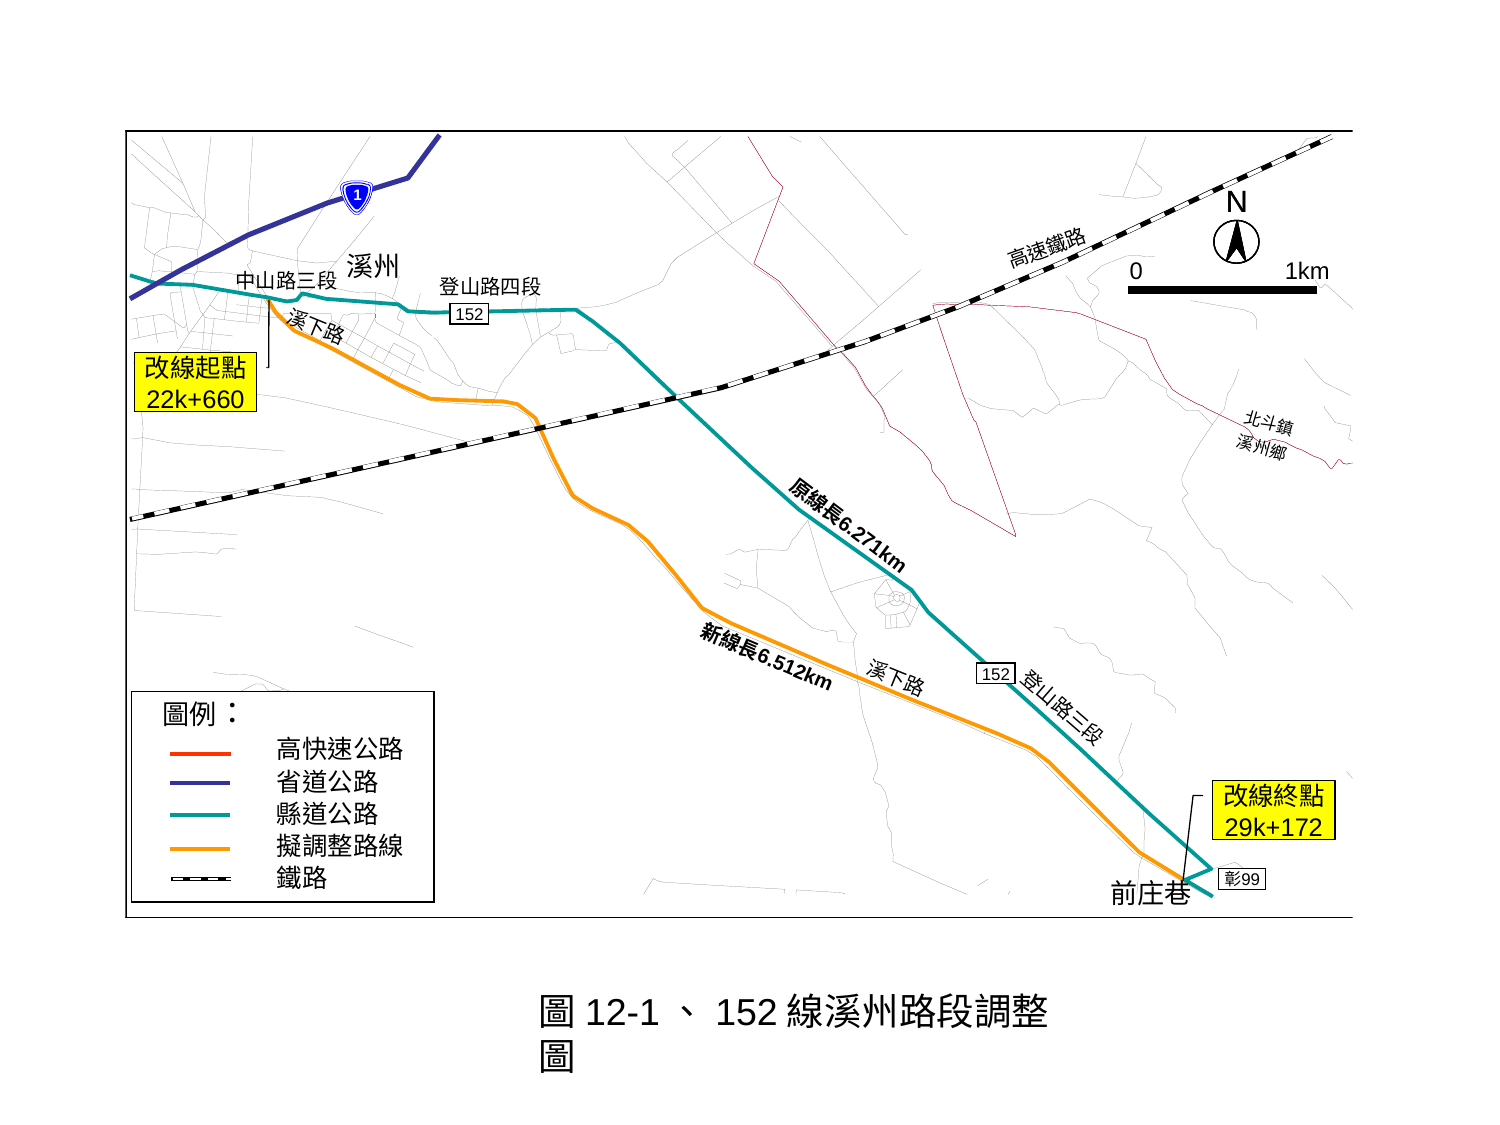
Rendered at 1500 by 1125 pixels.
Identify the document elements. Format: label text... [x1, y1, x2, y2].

text_box 圖12-1、152線溪州路段調整圖 [523, 979, 1073, 1086]
picture [125, 130, 1353, 918]
